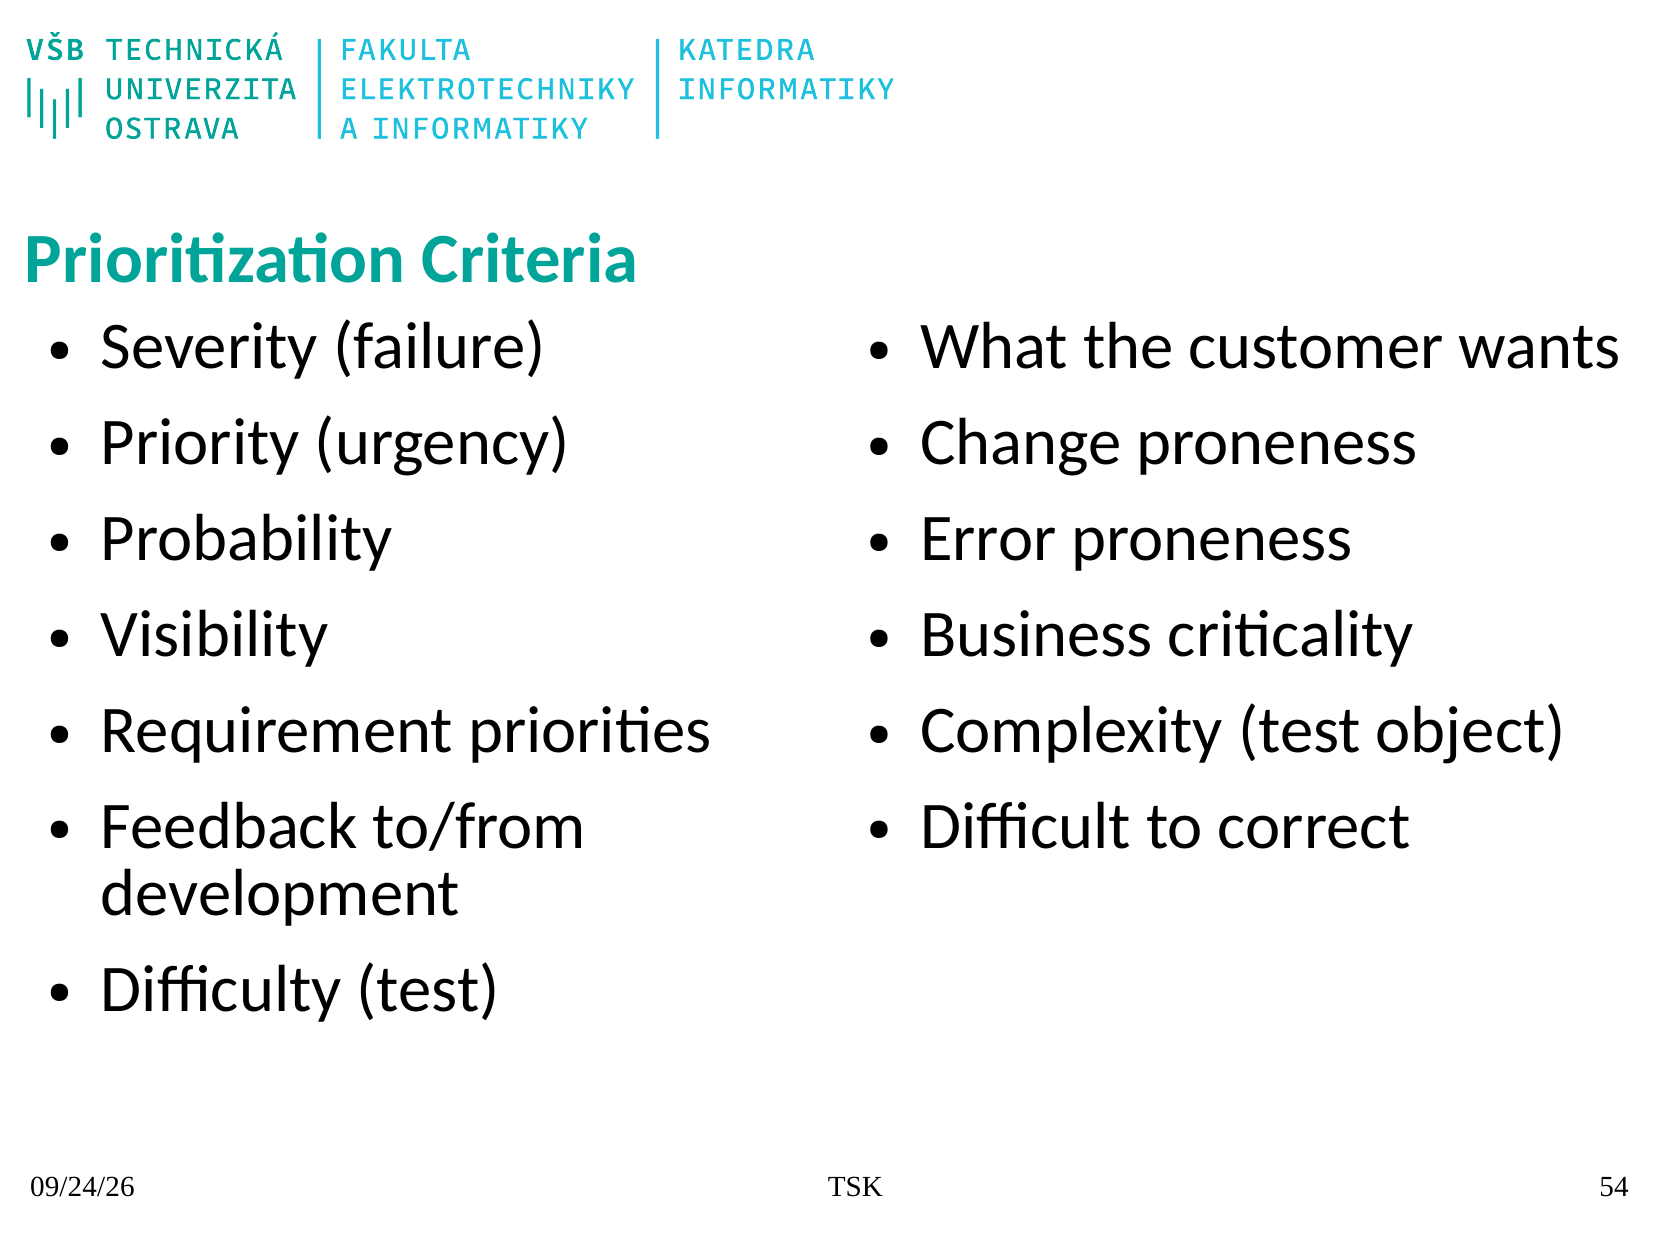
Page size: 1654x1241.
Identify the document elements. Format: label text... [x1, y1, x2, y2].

list Severity (failure) Priority (urgency) Probability Visibility Requirement priorities Feedback to/from development Difficulty (test) [30, 318, 811, 1146]
title Prioritization Criteria [24, 169, 1629, 300]
list What the customer wants Change proneness Error proneness Business criticality Complexity (test object) Difficult to correct [849, 318, 1630, 1146]
picture [26, 31, 894, 139]
